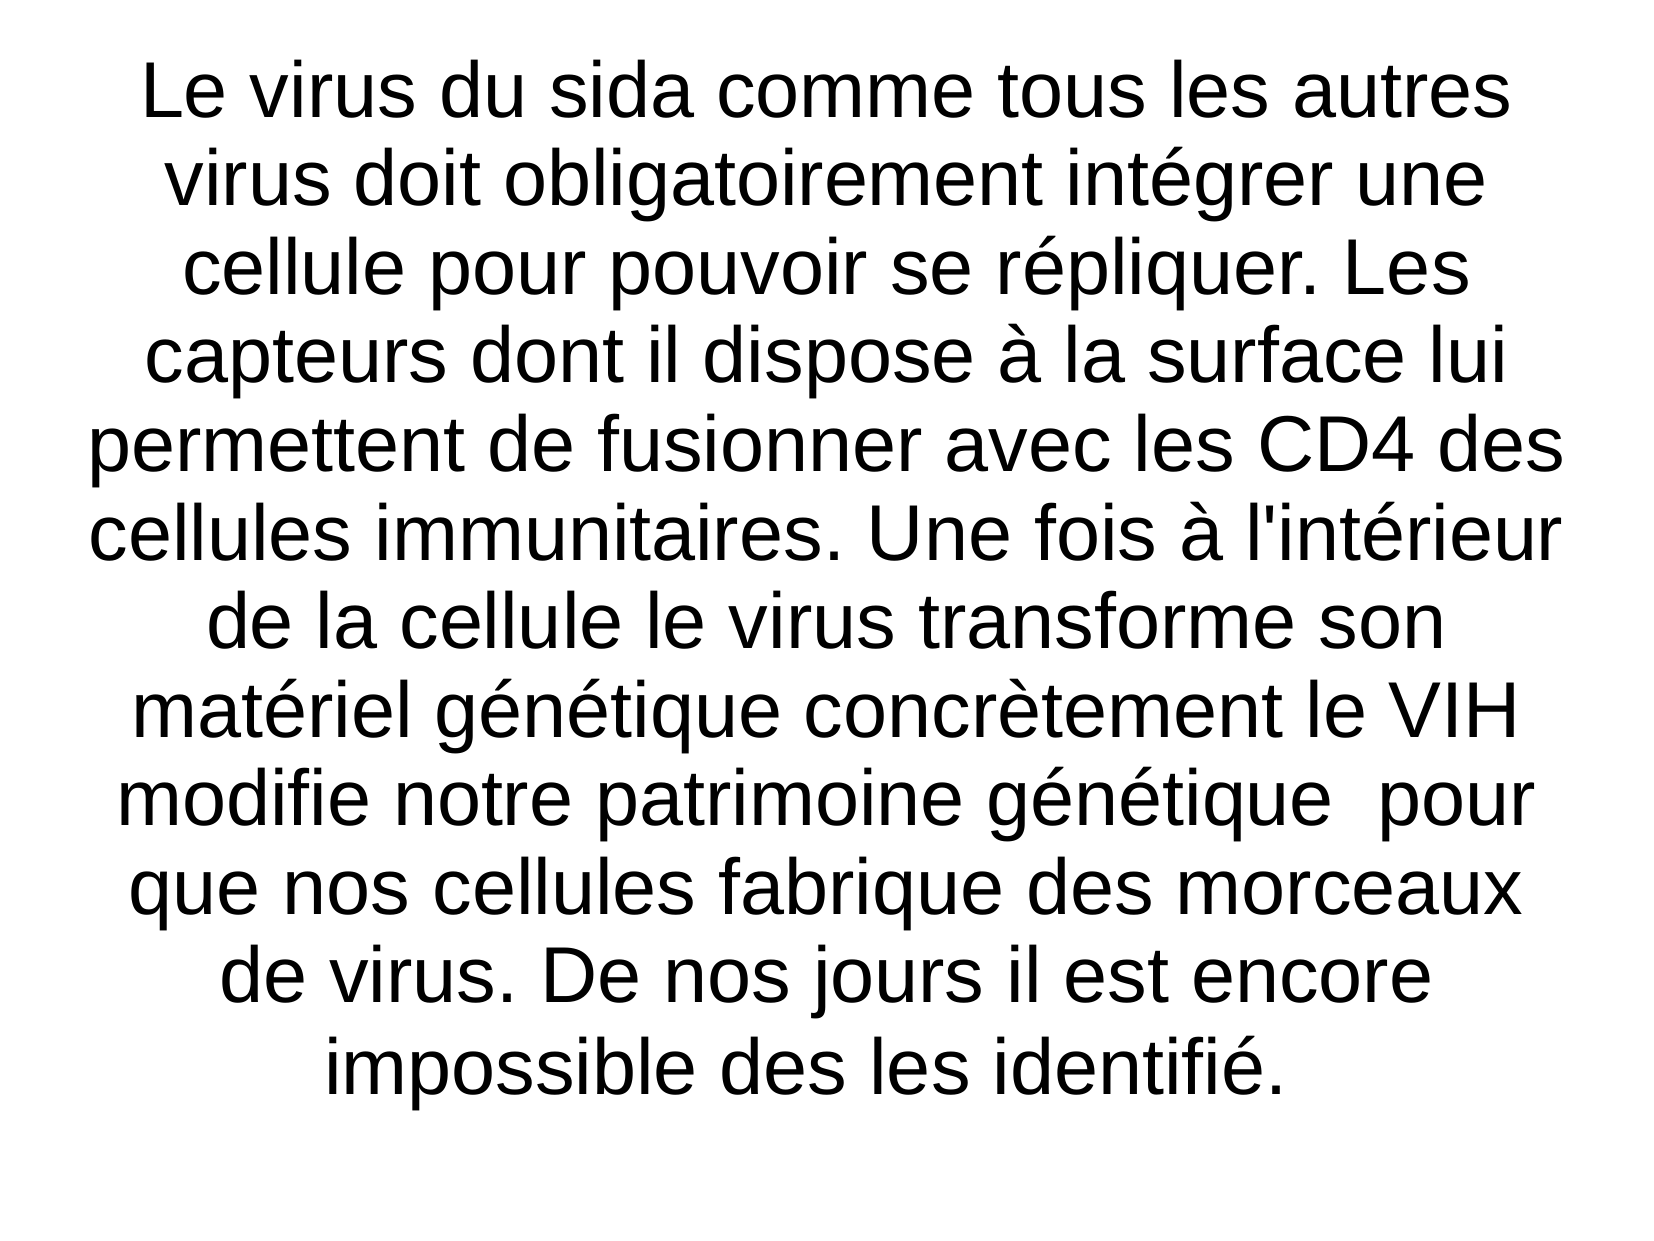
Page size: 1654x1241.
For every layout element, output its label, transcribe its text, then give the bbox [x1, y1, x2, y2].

subtitle Le virus du sida comme tous les autres virus doit obligatoirement intégrer une cellule pour pouvoir se répliquer. Les capteurs dont il dispose à la surface lui permettent de fusionner avec les CD4 des cellules immunitaires. Une fois à l'intérieur de la cellule le virus transforme son matériel génétique concrètement le VIH modifie notre patrimoine génétique pour que nos cellules fabrique des morceaux de virus. De nos jours il est encore impossible des les identifié. [82, 45, 1571, 1113]
